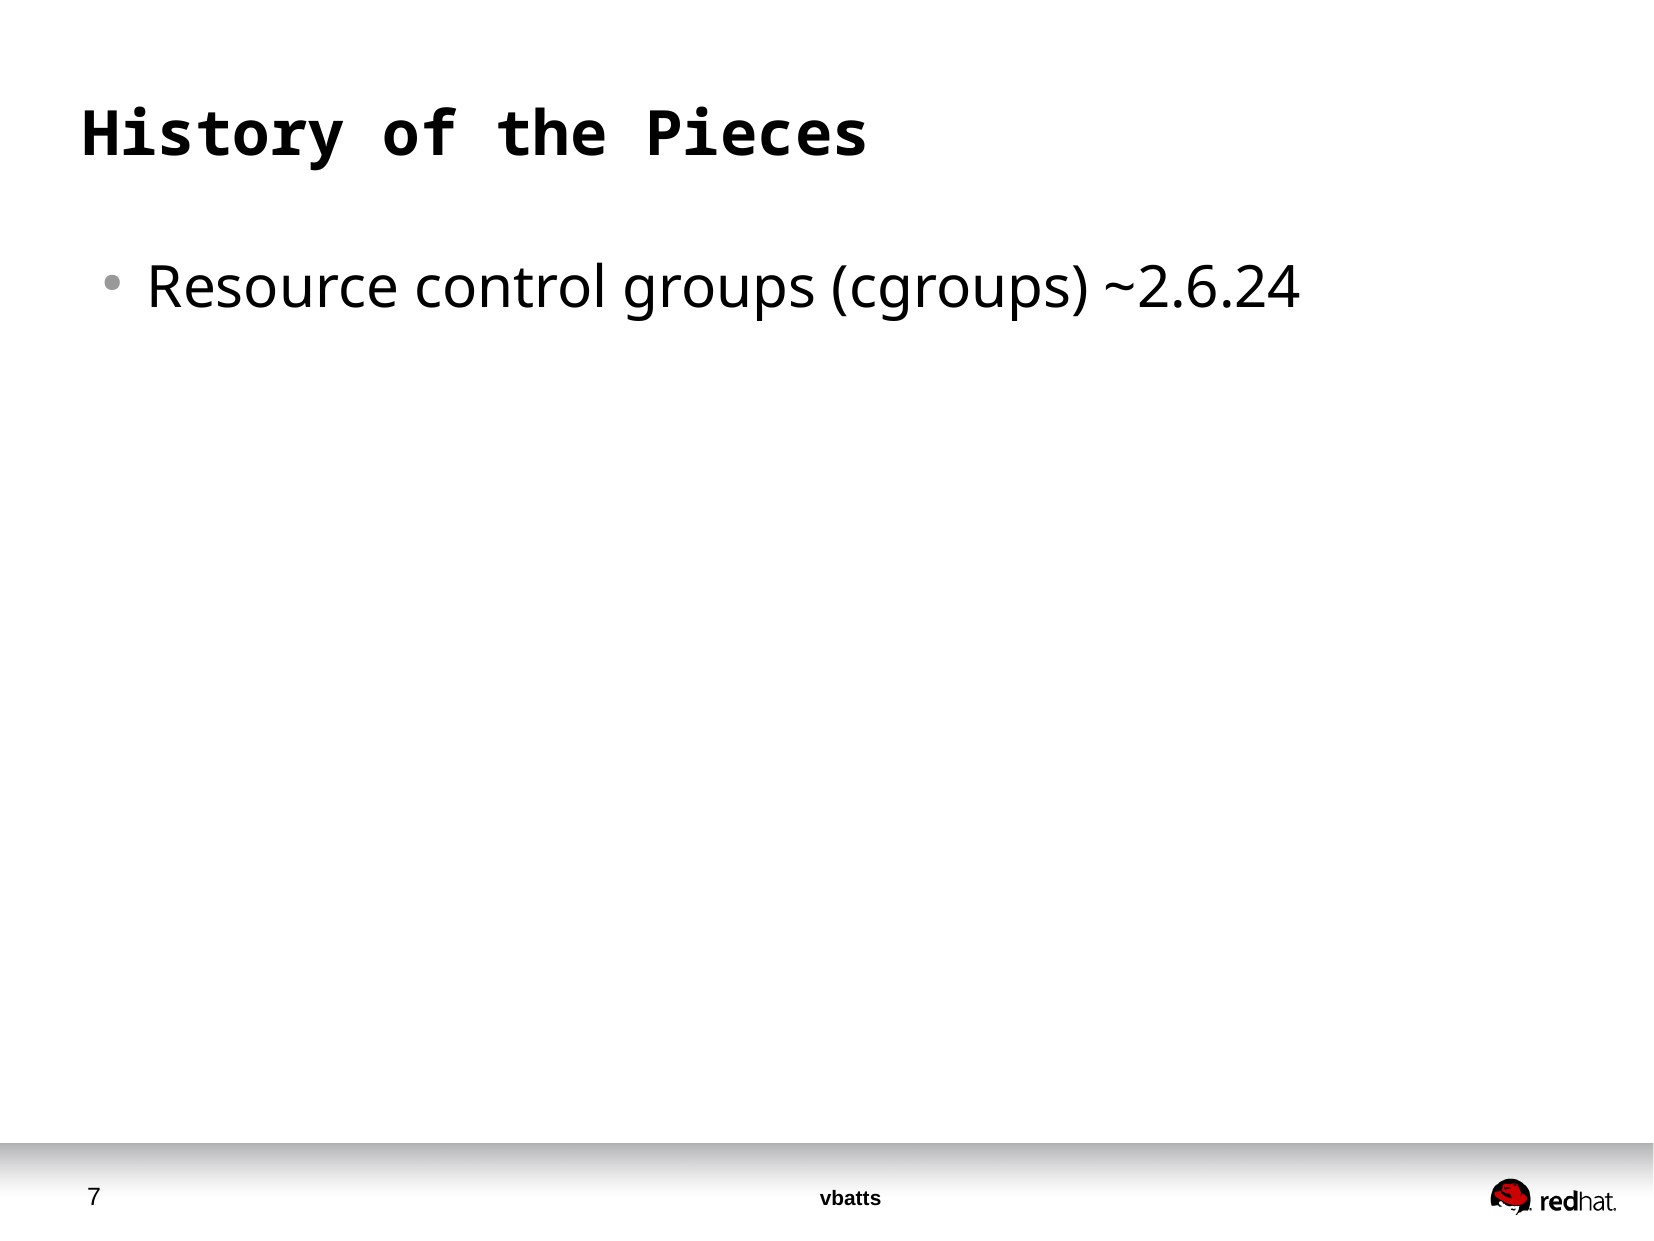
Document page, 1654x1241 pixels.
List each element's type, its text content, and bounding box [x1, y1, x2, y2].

list Resource control groups (cgroups) ~2.6.24 [86, 244, 1576, 1039]
picture [0, 1143, 1654, 1241]
title History of the Pieces [82, 37, 1571, 226]
